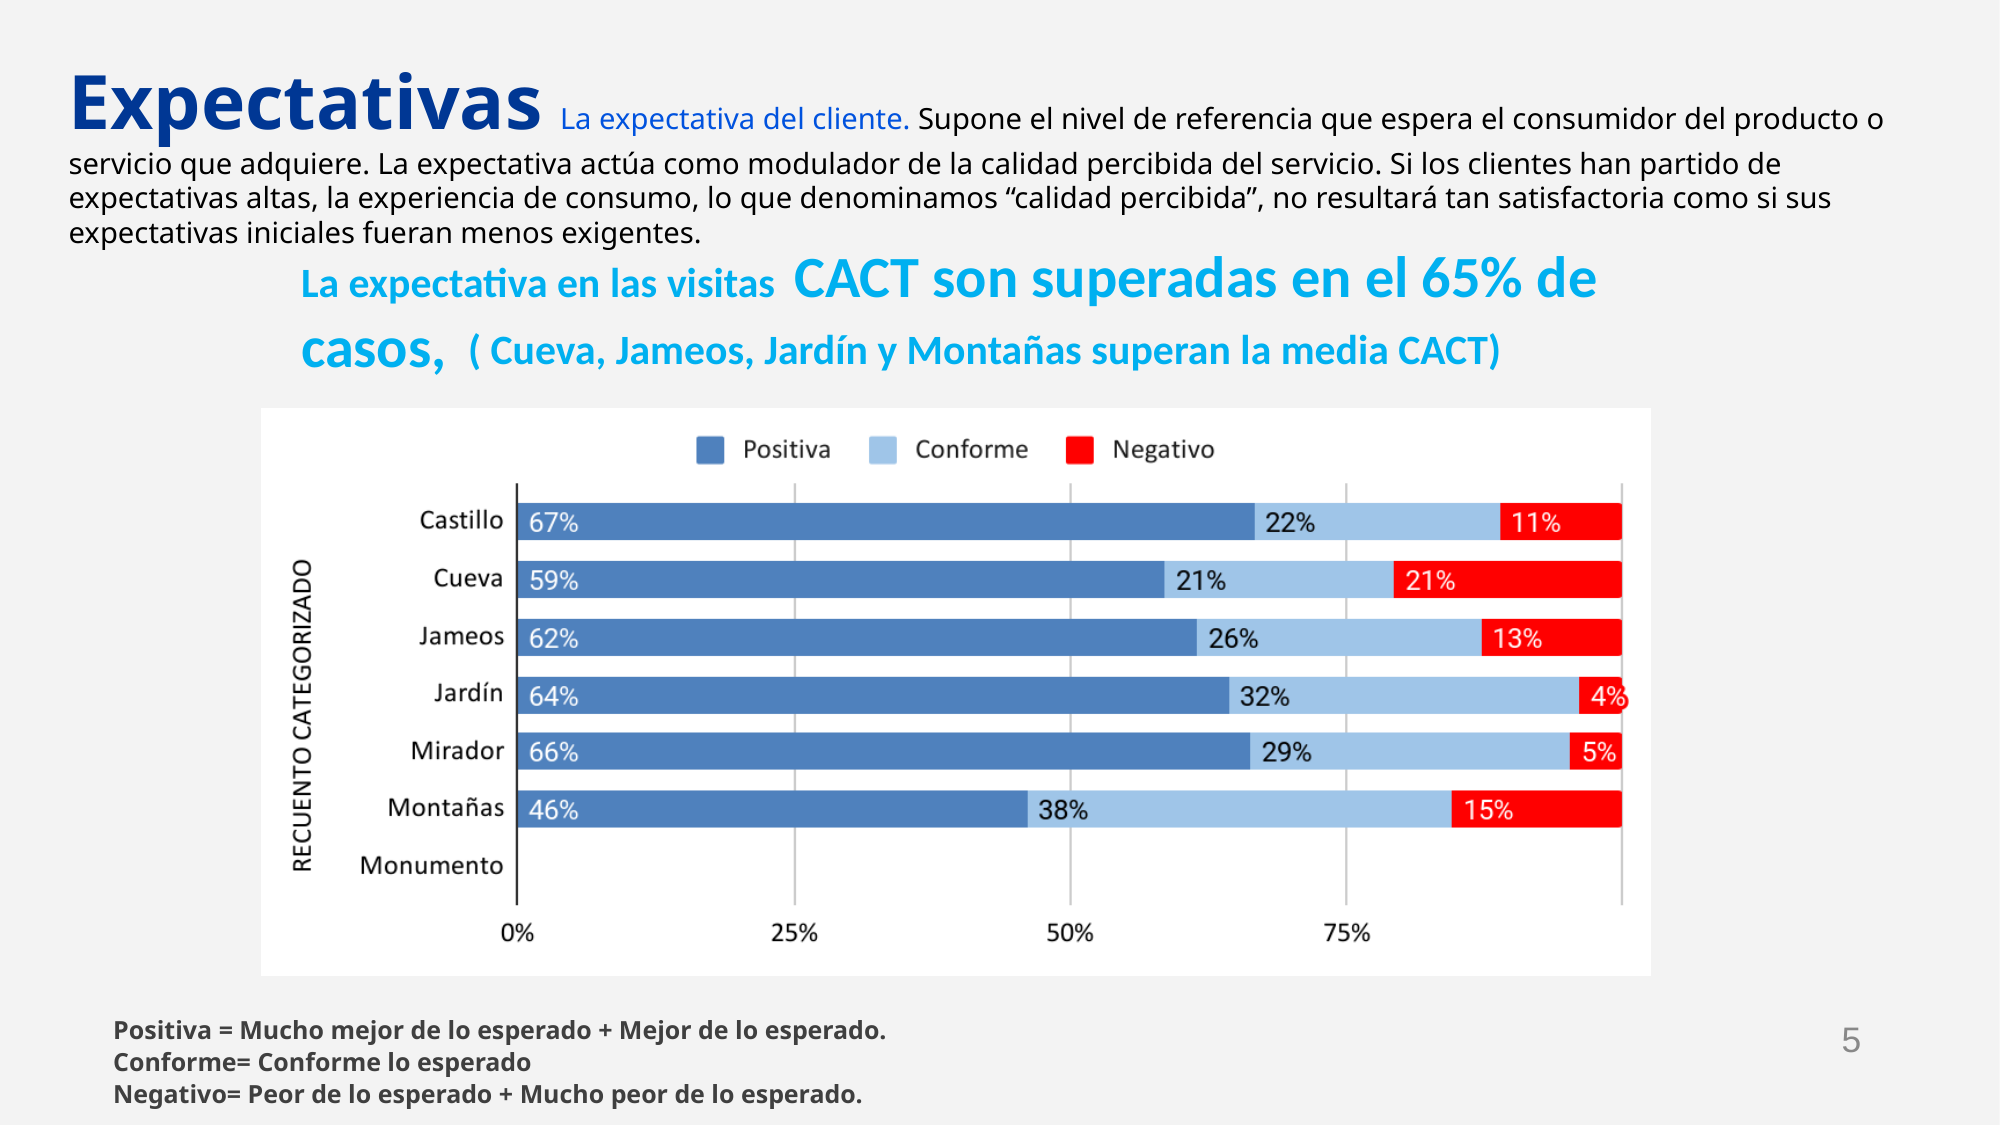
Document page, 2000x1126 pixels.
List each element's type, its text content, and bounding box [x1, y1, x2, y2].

text_box La expectativa en las visitas CACT son superadas en el 65% de casos, [286, 231, 1626, 408]
text_box ( Cueva, Jameos, Jardín y Montañas superan la media CACT) [453, 315, 2000, 398]
list Positiva = Mucho mejor de lo esperado + Mejor de lo esperado. Conforme= Conforme lo esperado Negativo= Peor de lo esperado + Mucho peor de lo esperado. [50, 1008, 1887, 1126]
text_box Expectativas La expectativa del cliente. Supone el nivel de referencia que espera el consumidor del producto o servicio que adquiere. La expectativa actúa como modulador de la calidad percibida del servicio. Si los clientes han partido de expectativas altas, la experiencia de consumo, lo que denominamos “calidad percibida”, no resultará tan satisfactoria como si sus expectativas iniciales fueran menos exigentes. [50, 0, 1950, 305]
picture [261, 408, 1651, 976]
